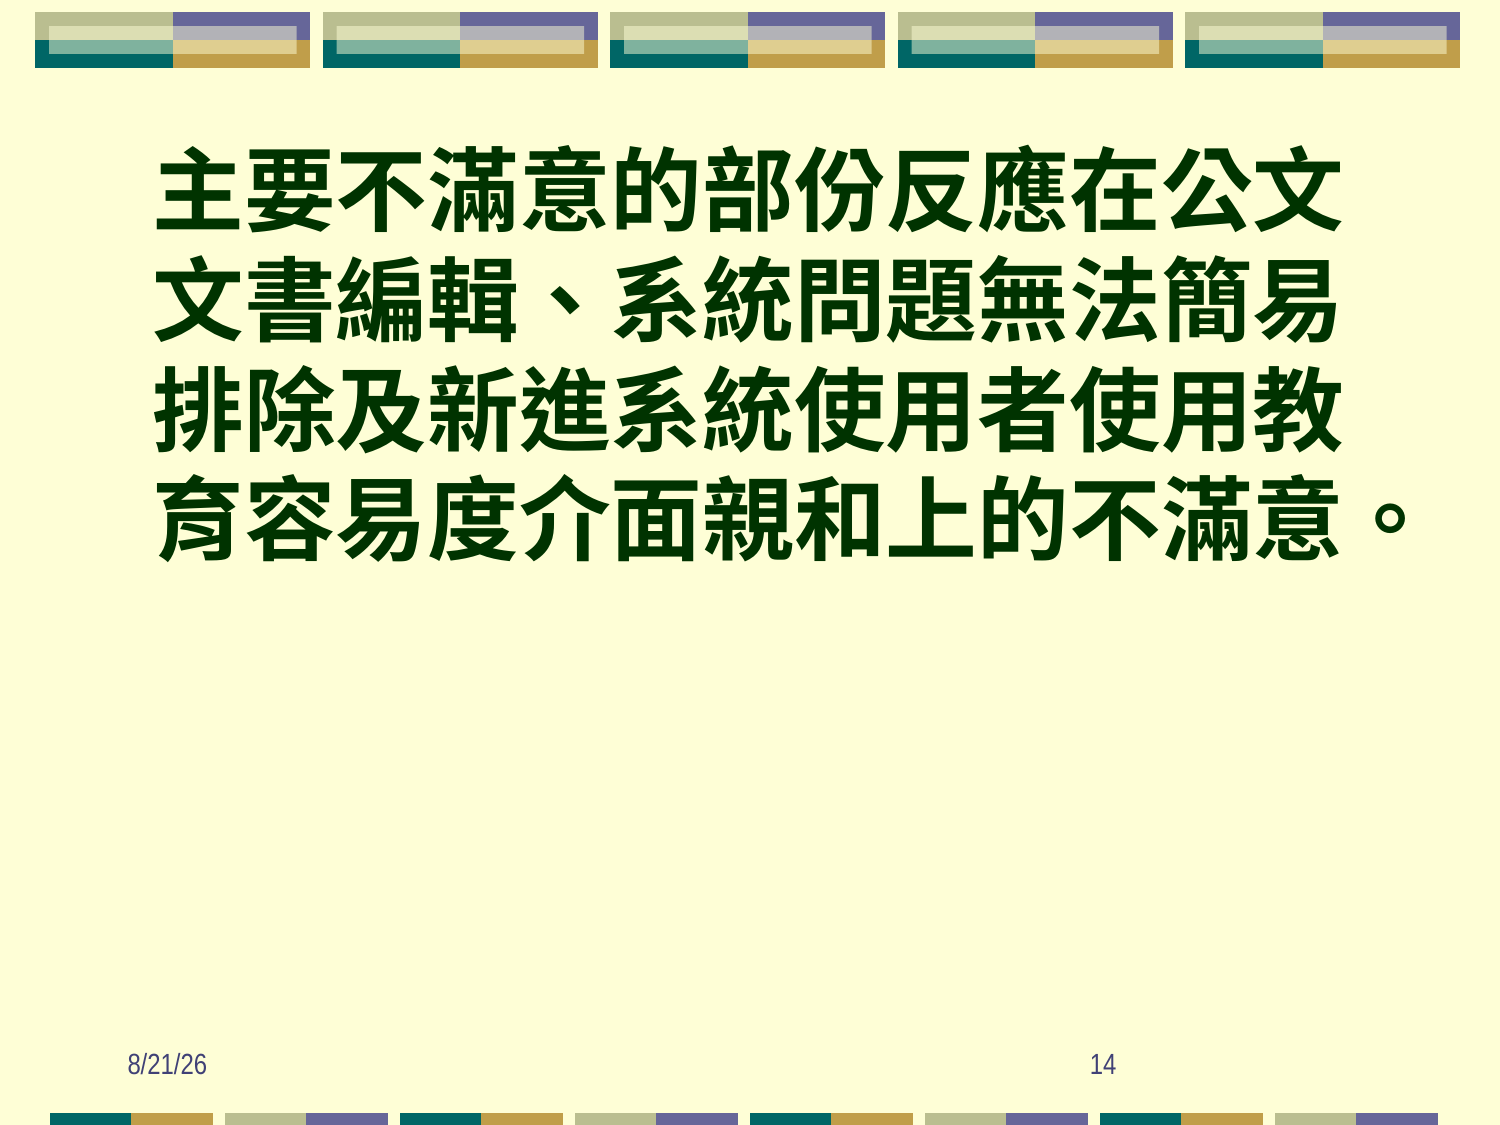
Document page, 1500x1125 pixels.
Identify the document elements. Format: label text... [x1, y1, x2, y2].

text_box 主要不滿意的部份反應在公文文書編輯、系統問題無法簡易排除及新進系統使用者使用教育容易度介面親和上的不滿意。 [137, 125, 1403, 580]
text_box [112, 1012, 426, 1088]
text_box [1074, 1012, 1388, 1088]
text_box [1012, 50, 1463, 150]
